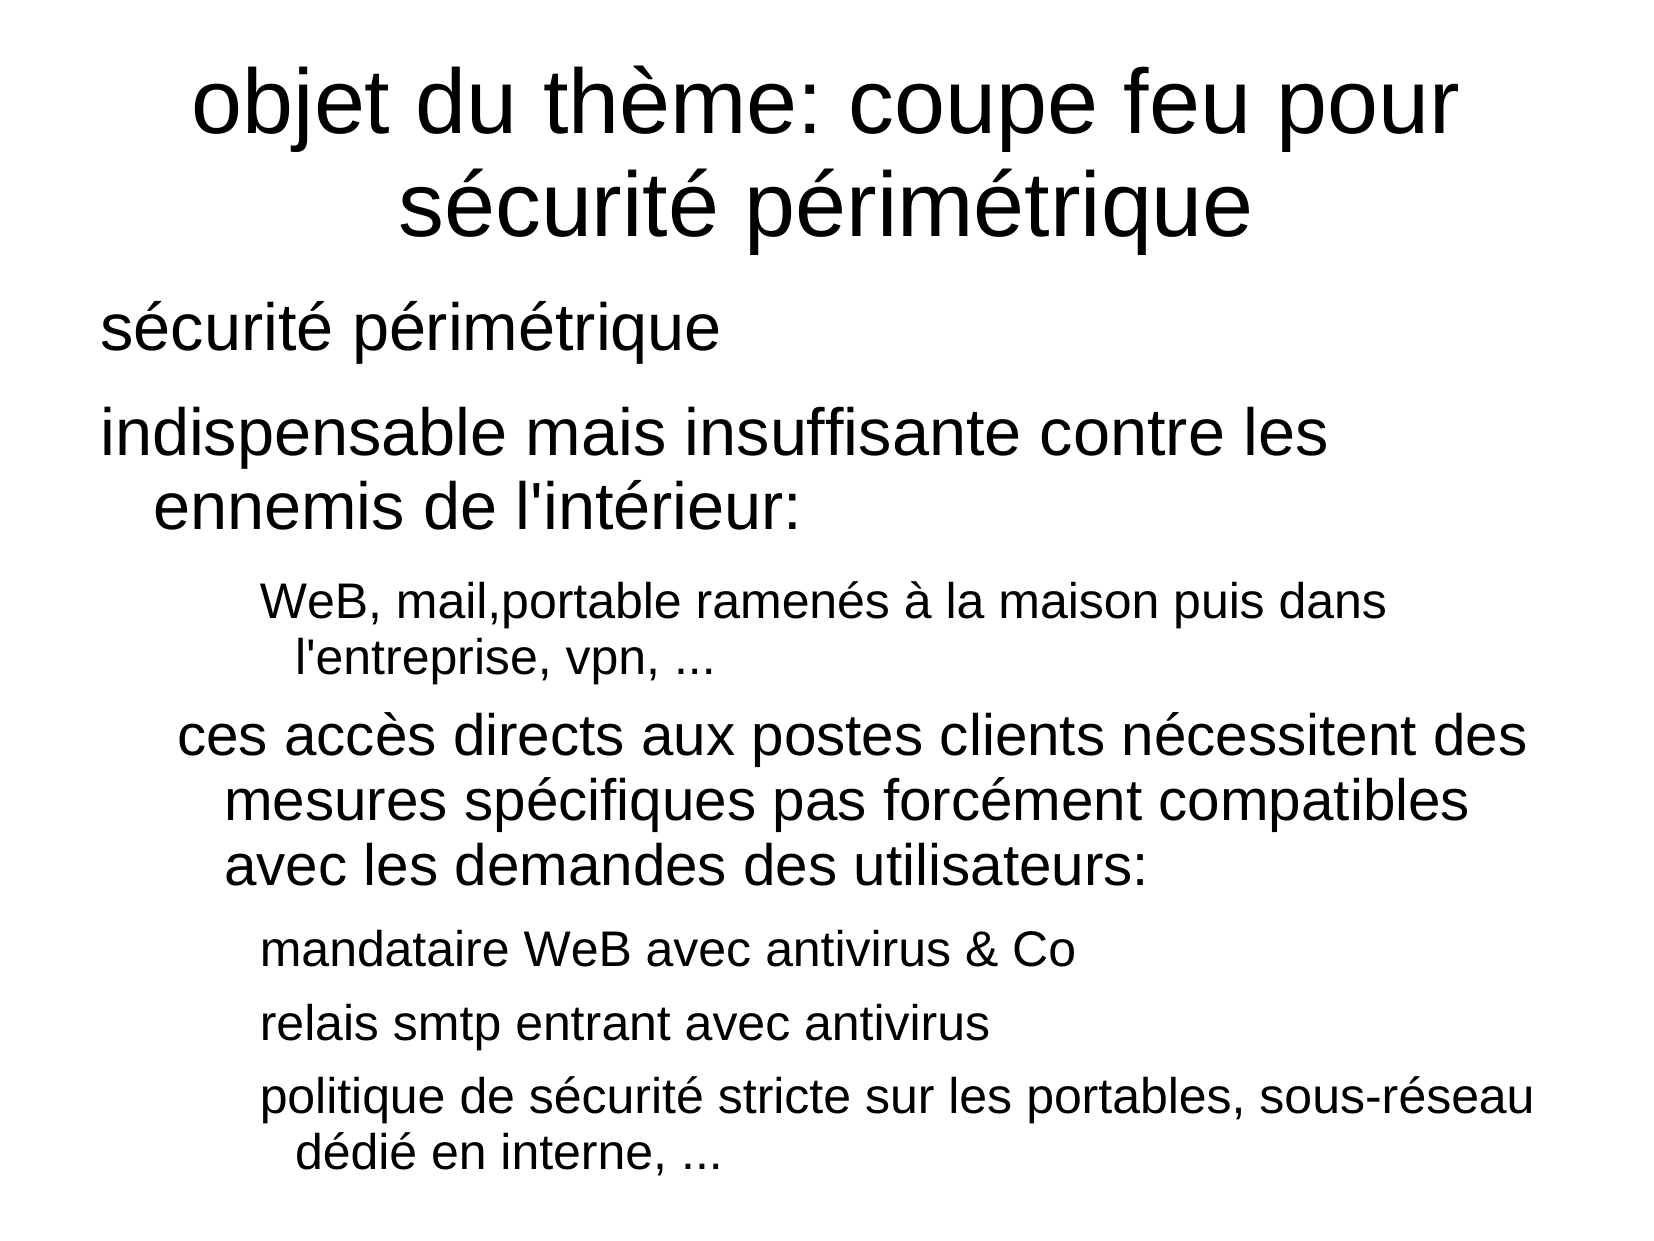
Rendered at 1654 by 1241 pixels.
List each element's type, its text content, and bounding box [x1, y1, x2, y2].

list sécurité périmétrique indispensable mais insuffisante contre les ennemis de l'intérieur: WeB, mail,portable ramenés à la maison puis dans l'entreprise, vpn, ... ces accès directs aux postes clients nécessitent des mesures spécifiques pas forcément compatibles avec les demandes des utilisateurs: mandataire WeB avec antivirus & Co relais smtp entrant avec antivirus politique de sécurité stricte sur les portables, sous-réseau dédié en interne, ... [82, 290, 1571, 1241]
title objet du thème: coupe feu pour sécurité périmétrique [82, 39, 1571, 267]
